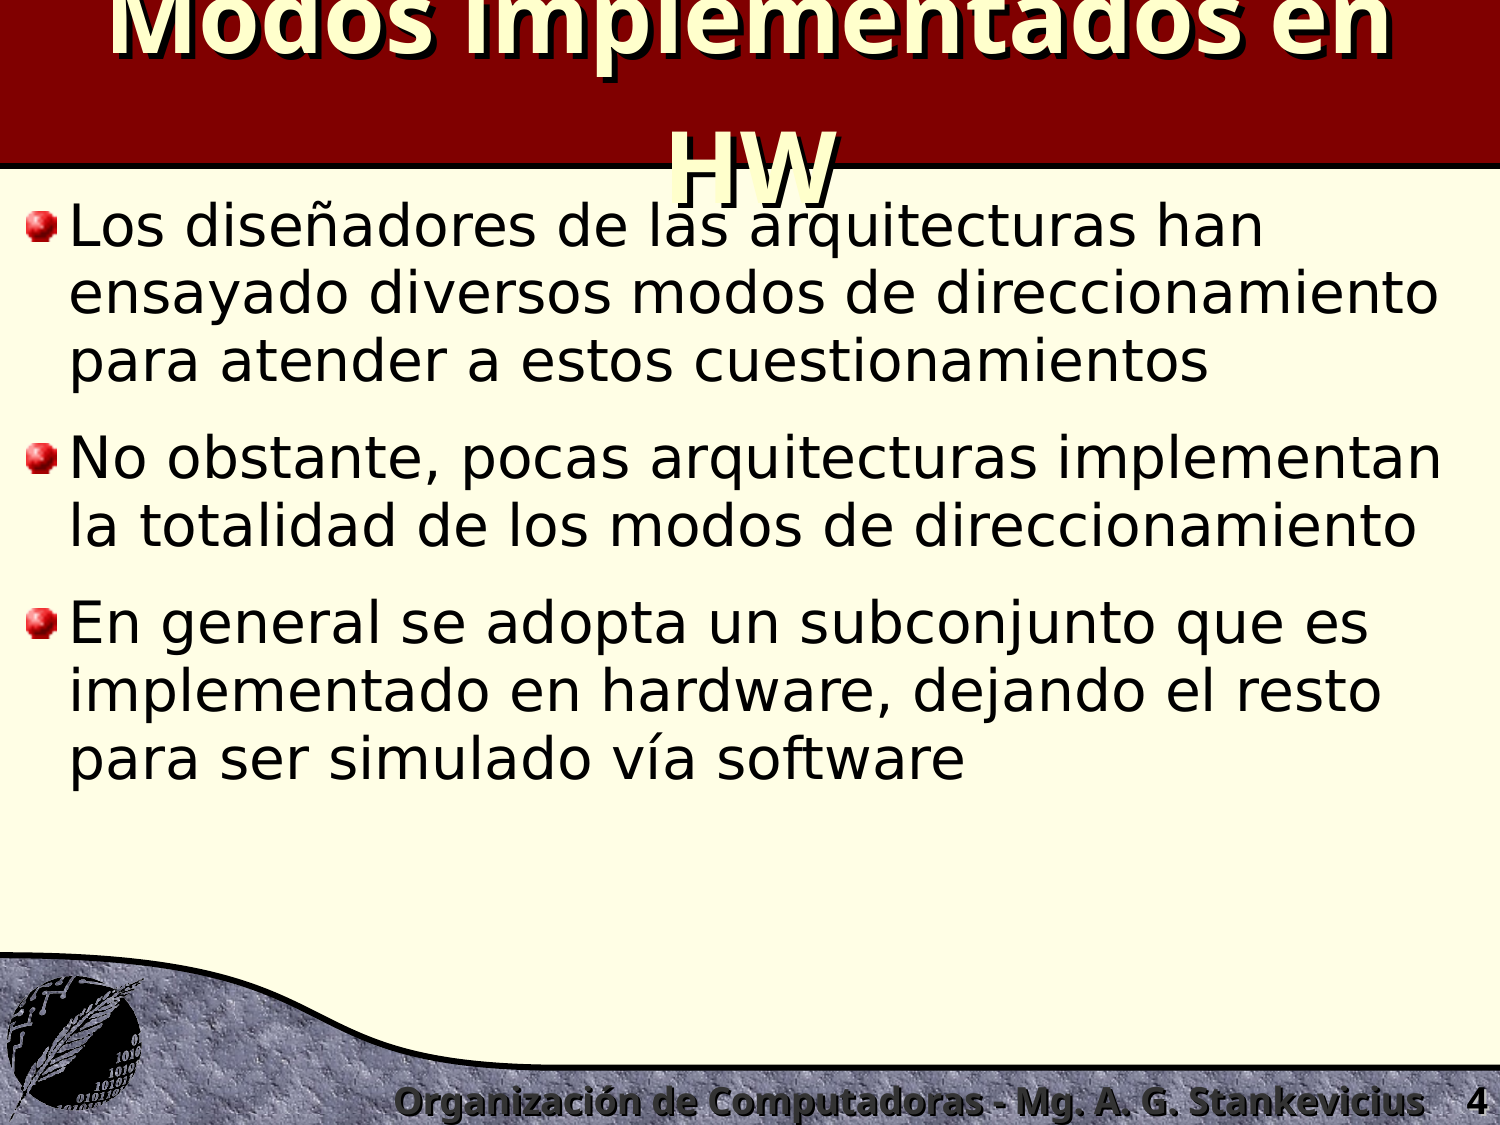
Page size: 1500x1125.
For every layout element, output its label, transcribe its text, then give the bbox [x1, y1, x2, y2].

title Modos implementados en HW [15, 5, 1485, 160]
picture [1058, 1100, 1065, 1110]
picture [802, 1100, 806, 1110]
picture [448, 1100, 455, 1110]
list Los diseñadores de las arquitecturas han ensayado diversos modos de direccionamiento para atender a estos cuestionamientos No obstante, pocas arquitecturas implementan la totalidad de los modos de direccionamiento En general se adopta un subconjunto que es implementado en hardware, dejando el resto para ser simulado vía software [11, 192, 1486, 935]
picture [0, 959, 1500, 1125]
